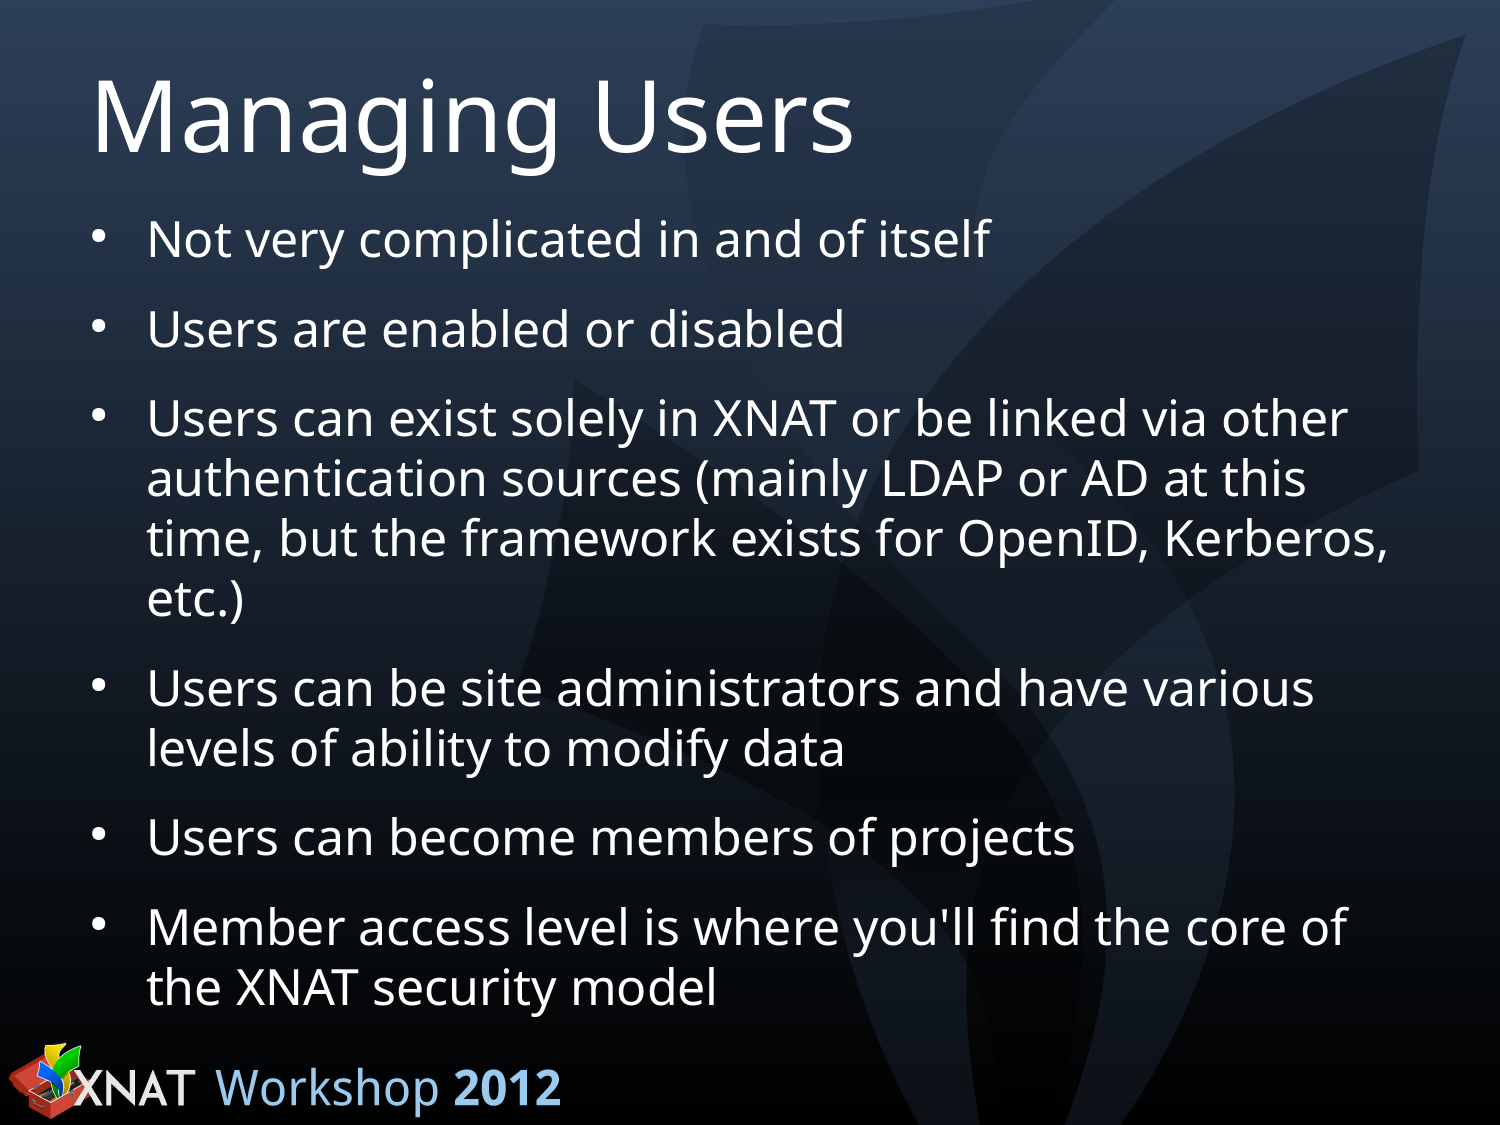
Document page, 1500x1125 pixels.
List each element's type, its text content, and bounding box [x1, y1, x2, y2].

title Managing Users [75, 45, 1425, 188]
picture [0, 0, 1500, 1125]
list Not very complicated in and of itself Users are enabled or disabled Users can exist solely in XNAT or be linked via other authentication sources (mainly LDAP or AD at this time, but the framework exists for OpenID, Kerberos, etc.) Users can be site administrators and have various levels of ability to modify data Users can become members of projects Member access level is where you'll find the core of the XNAT security model [75, 200, 1426, 976]
